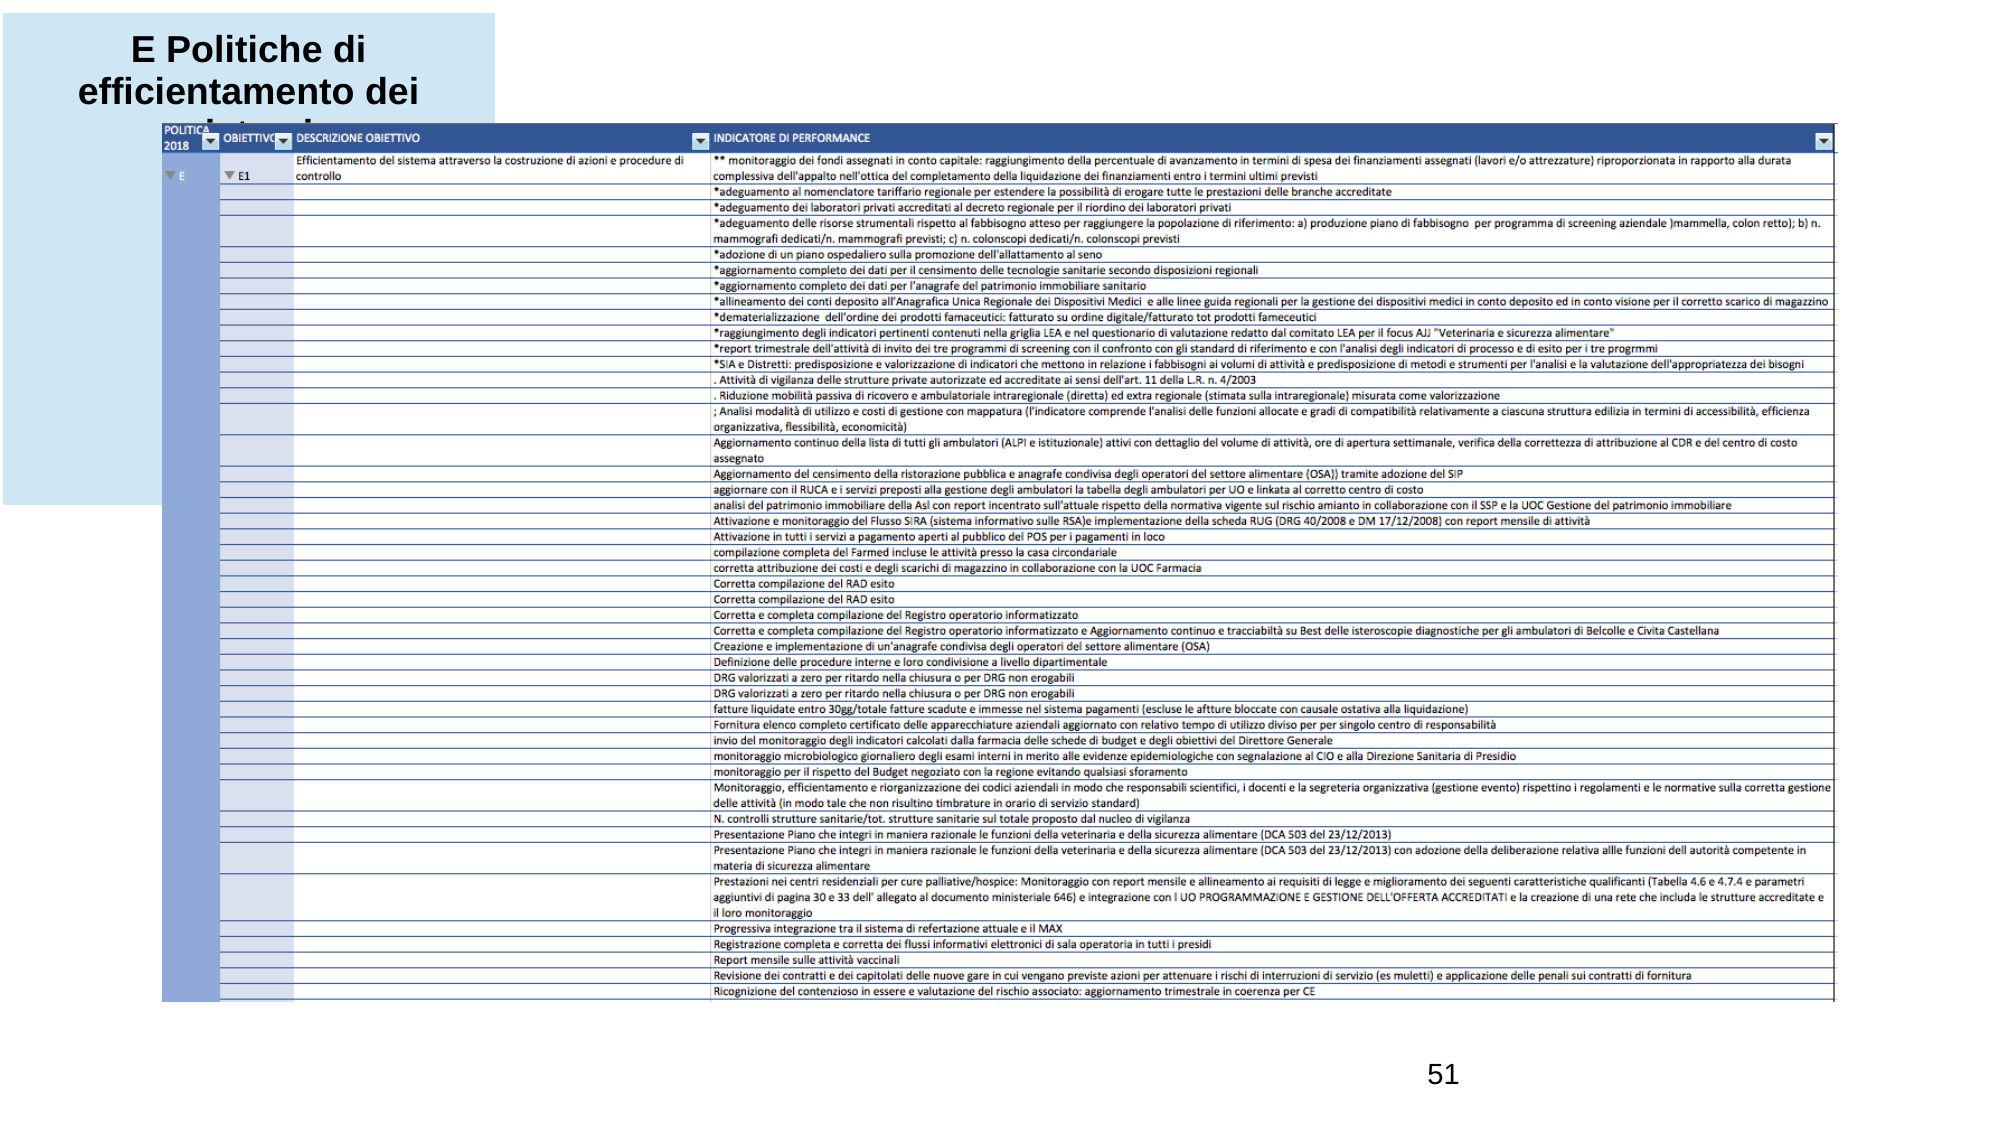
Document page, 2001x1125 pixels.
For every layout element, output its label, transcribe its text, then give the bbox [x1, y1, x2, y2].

slide_number <numero> [1412, 1042, 1863, 1103]
picture [162, 123, 1838, 1002]
table_header E Politiche di efficientamento dei sistemi [3, 13, 495, 505]
